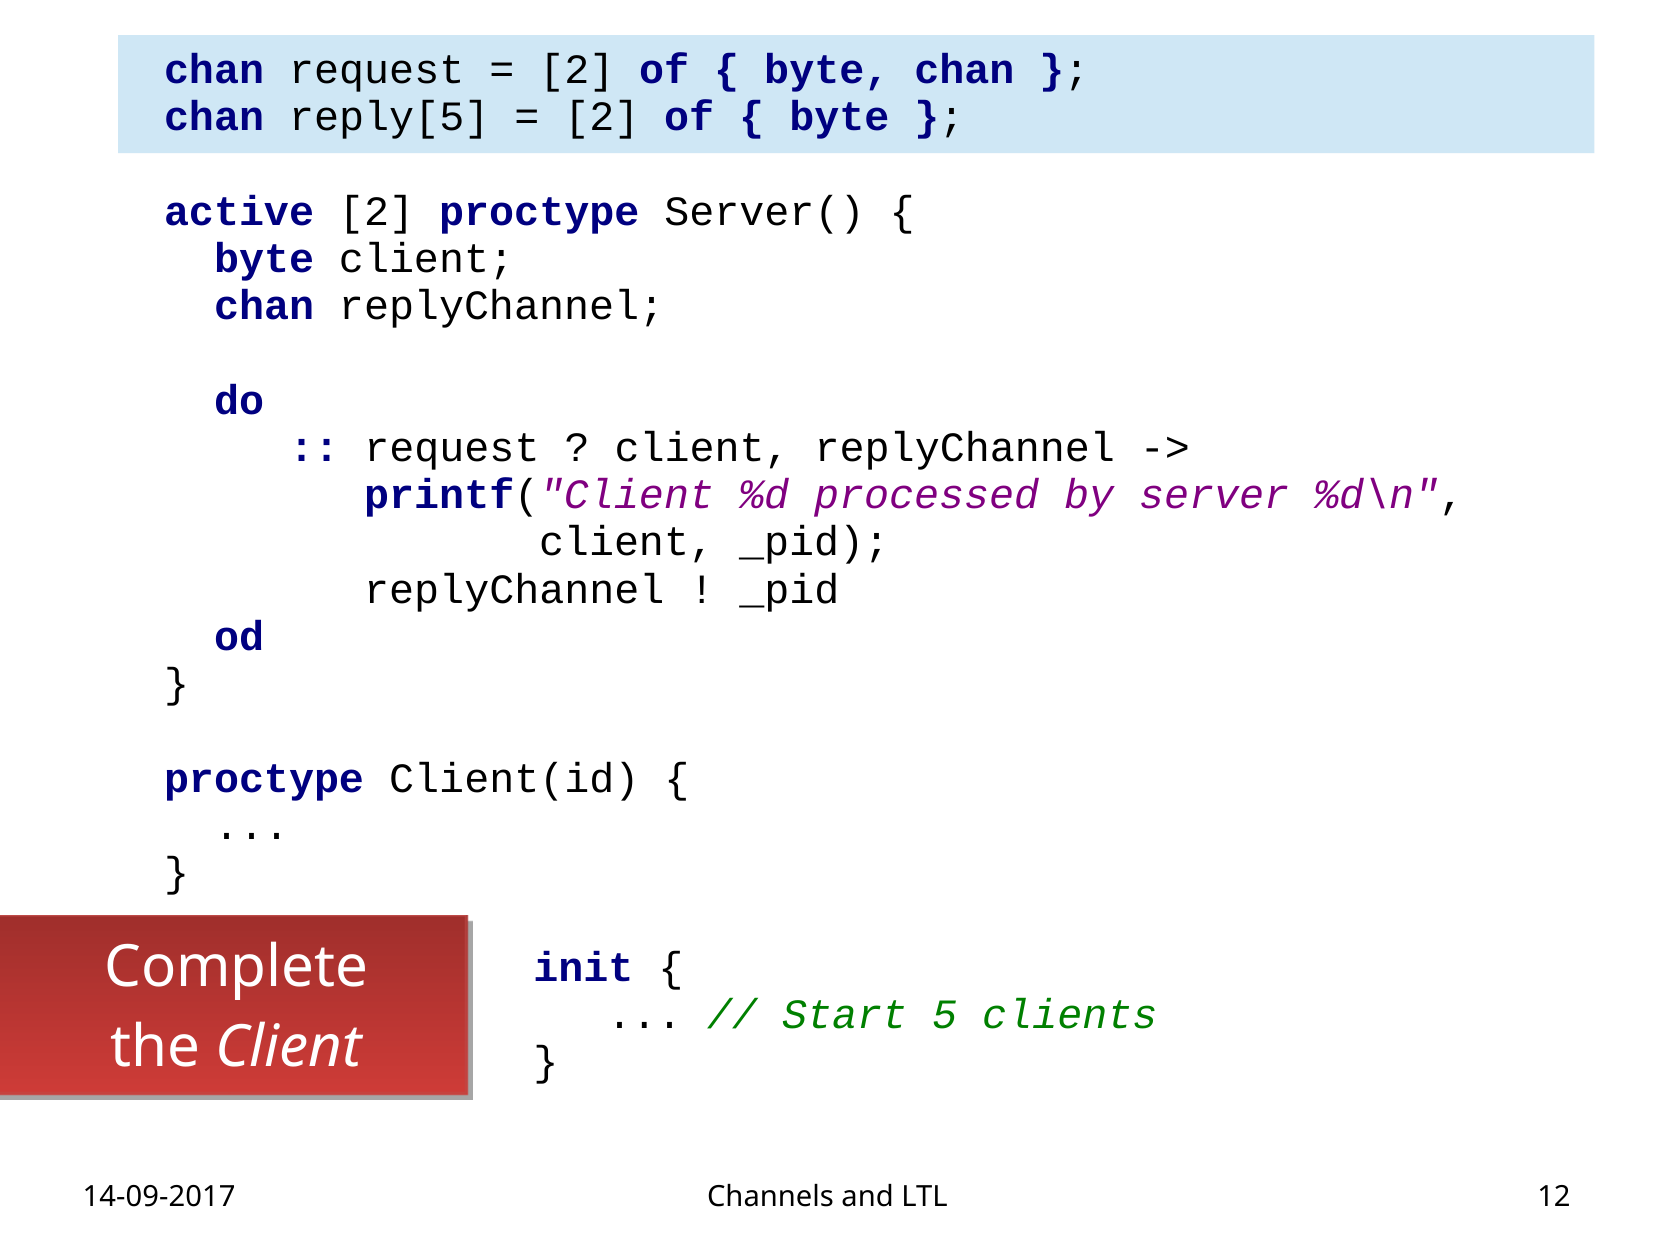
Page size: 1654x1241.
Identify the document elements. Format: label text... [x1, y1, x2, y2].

text_box [118, 35, 1595, 154]
title Complete the Client [0, 915, 149, 1093]
picture [0, 1093, 473, 1100]
text_box chan request = [2] of { byte, chan }; chan reply[5] = [2] of { byte }; active [2] proctype Server() { byte client; chan replyChannel; do :: request ? client, replyChannel -> printf("Client %d processed by server %d\n", client, _pid); replyChannel ! _pid od } proctype Client(id) { ... } init { ... // Start 5 clients } [149, 41, 1505, 1096]
